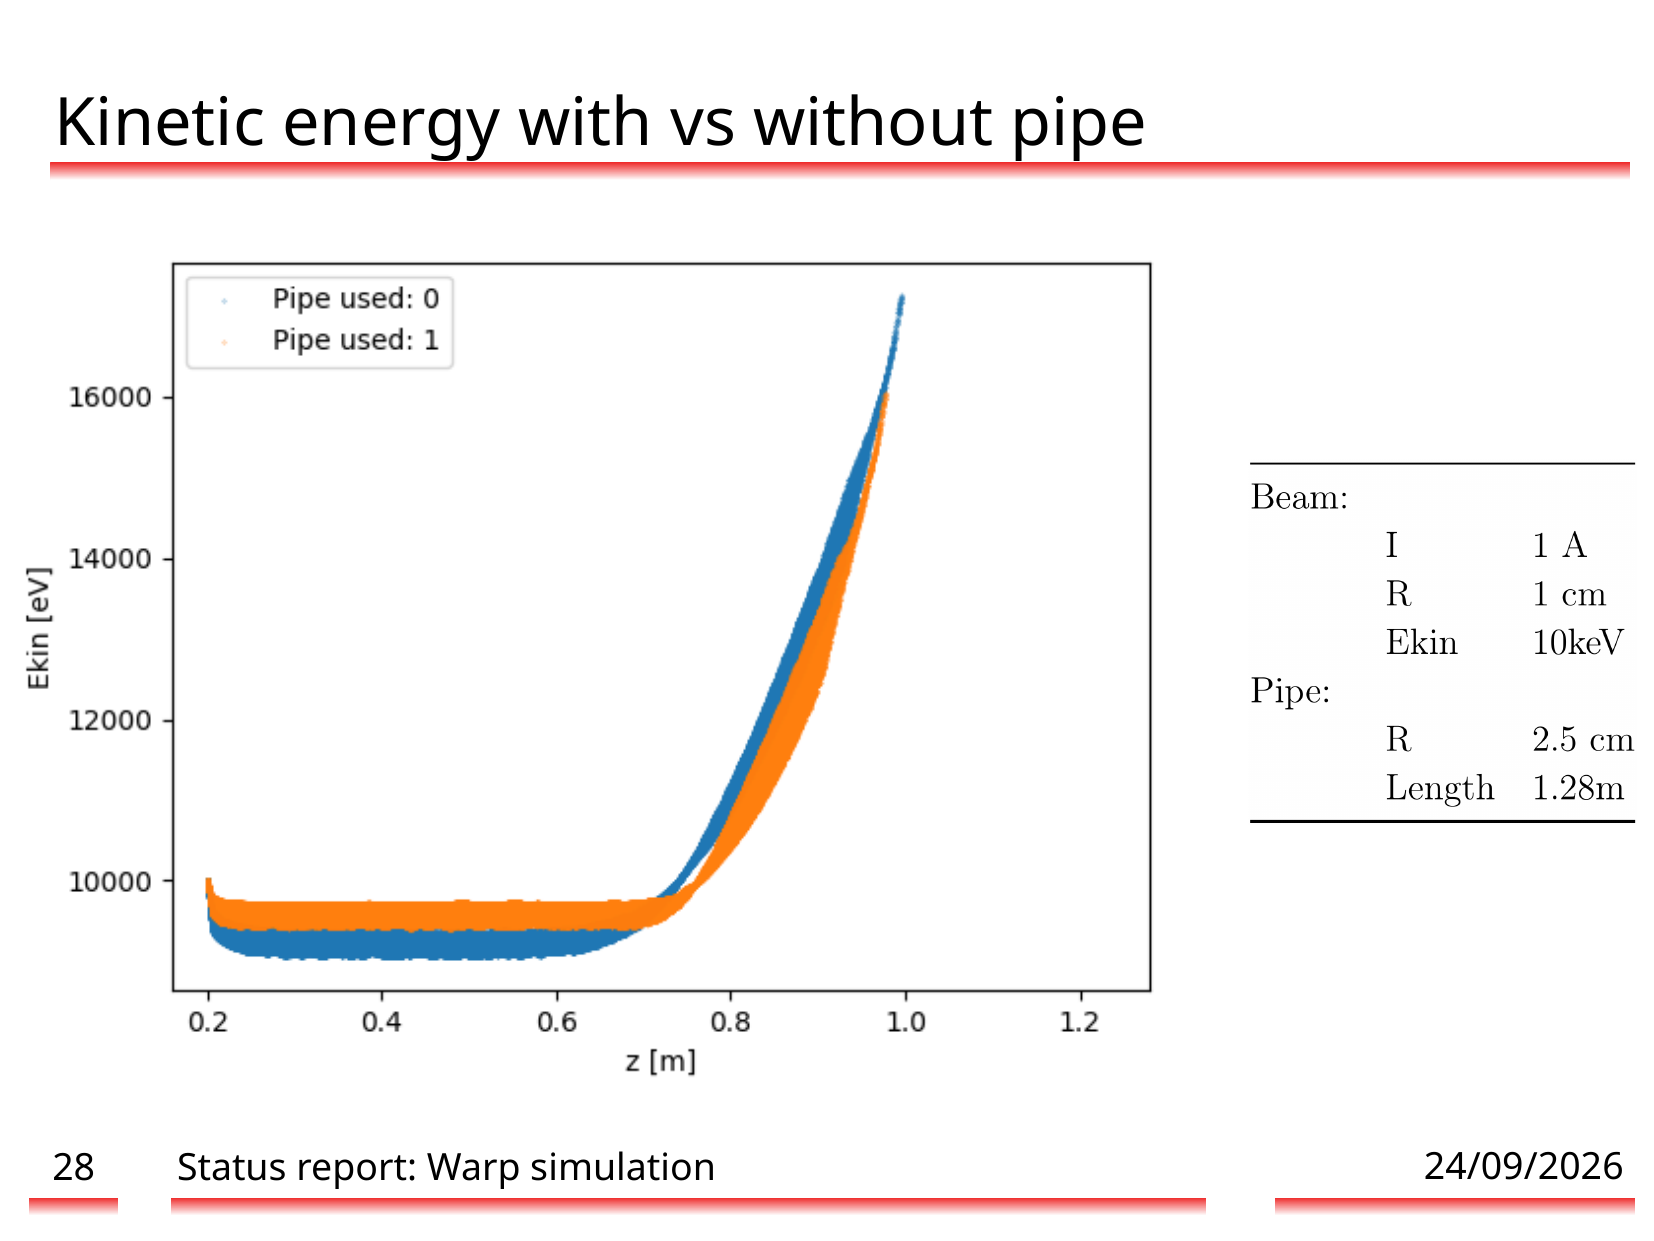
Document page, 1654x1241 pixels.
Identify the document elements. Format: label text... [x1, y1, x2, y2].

picture [15, 259, 1637, 1096]
title Kinetic energy with vs without pipe [54, 17, 1591, 166]
